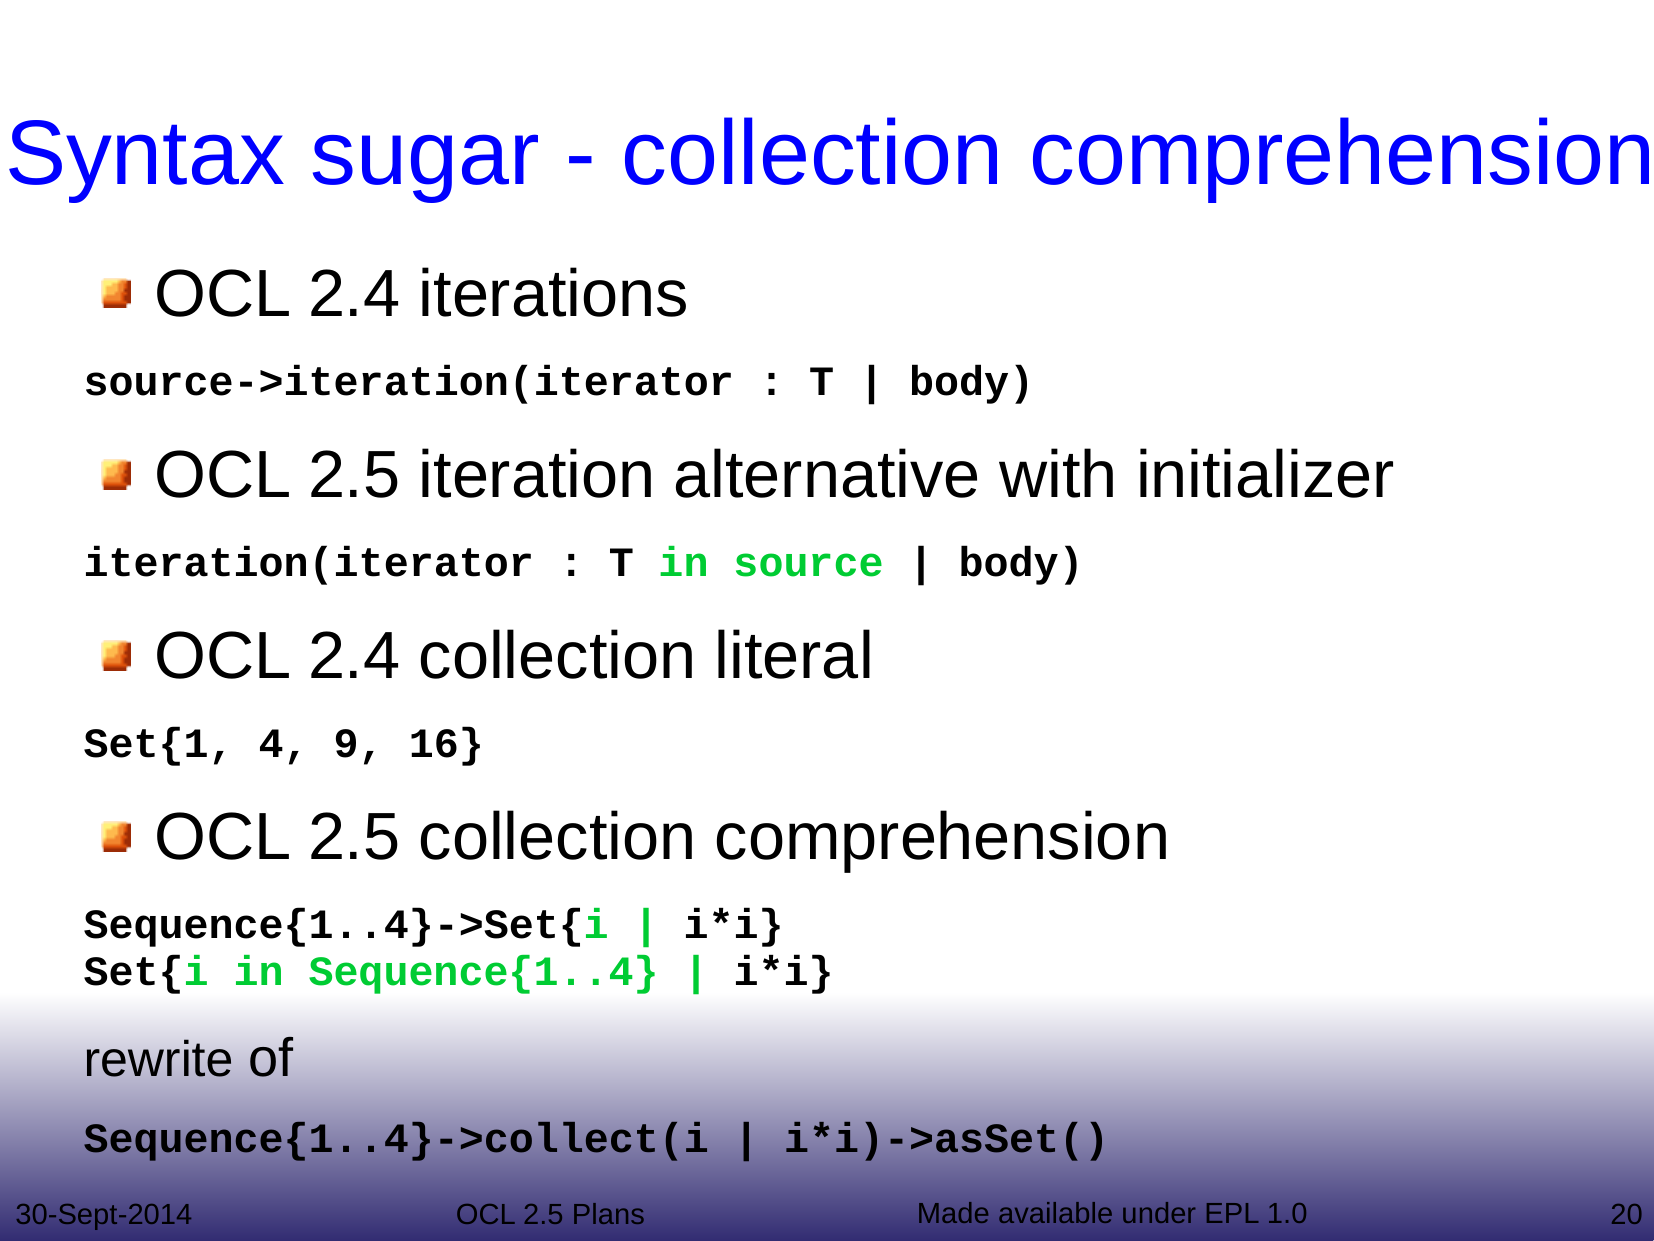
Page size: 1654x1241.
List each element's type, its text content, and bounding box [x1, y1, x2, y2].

list OCL 2.4 iterations source->iteration(iterator : T | body) OCL 2.5 iteration alternative with initializer iteration(iterator : T in source | body) OCL 2.4 collection literal Set{1, 4, 9, 16} OCL 2.5 collection comprehension Sequence{1..4}->Set{i | i*i} Set{i in Sequence{1..4} | i*i} rewrite of Sequence{1..4}->collect(i | i*i)->asSet() [83, 255, 1572, 1168]
title Syntax sugar - collection comprehension [0, 49, 1654, 257]
